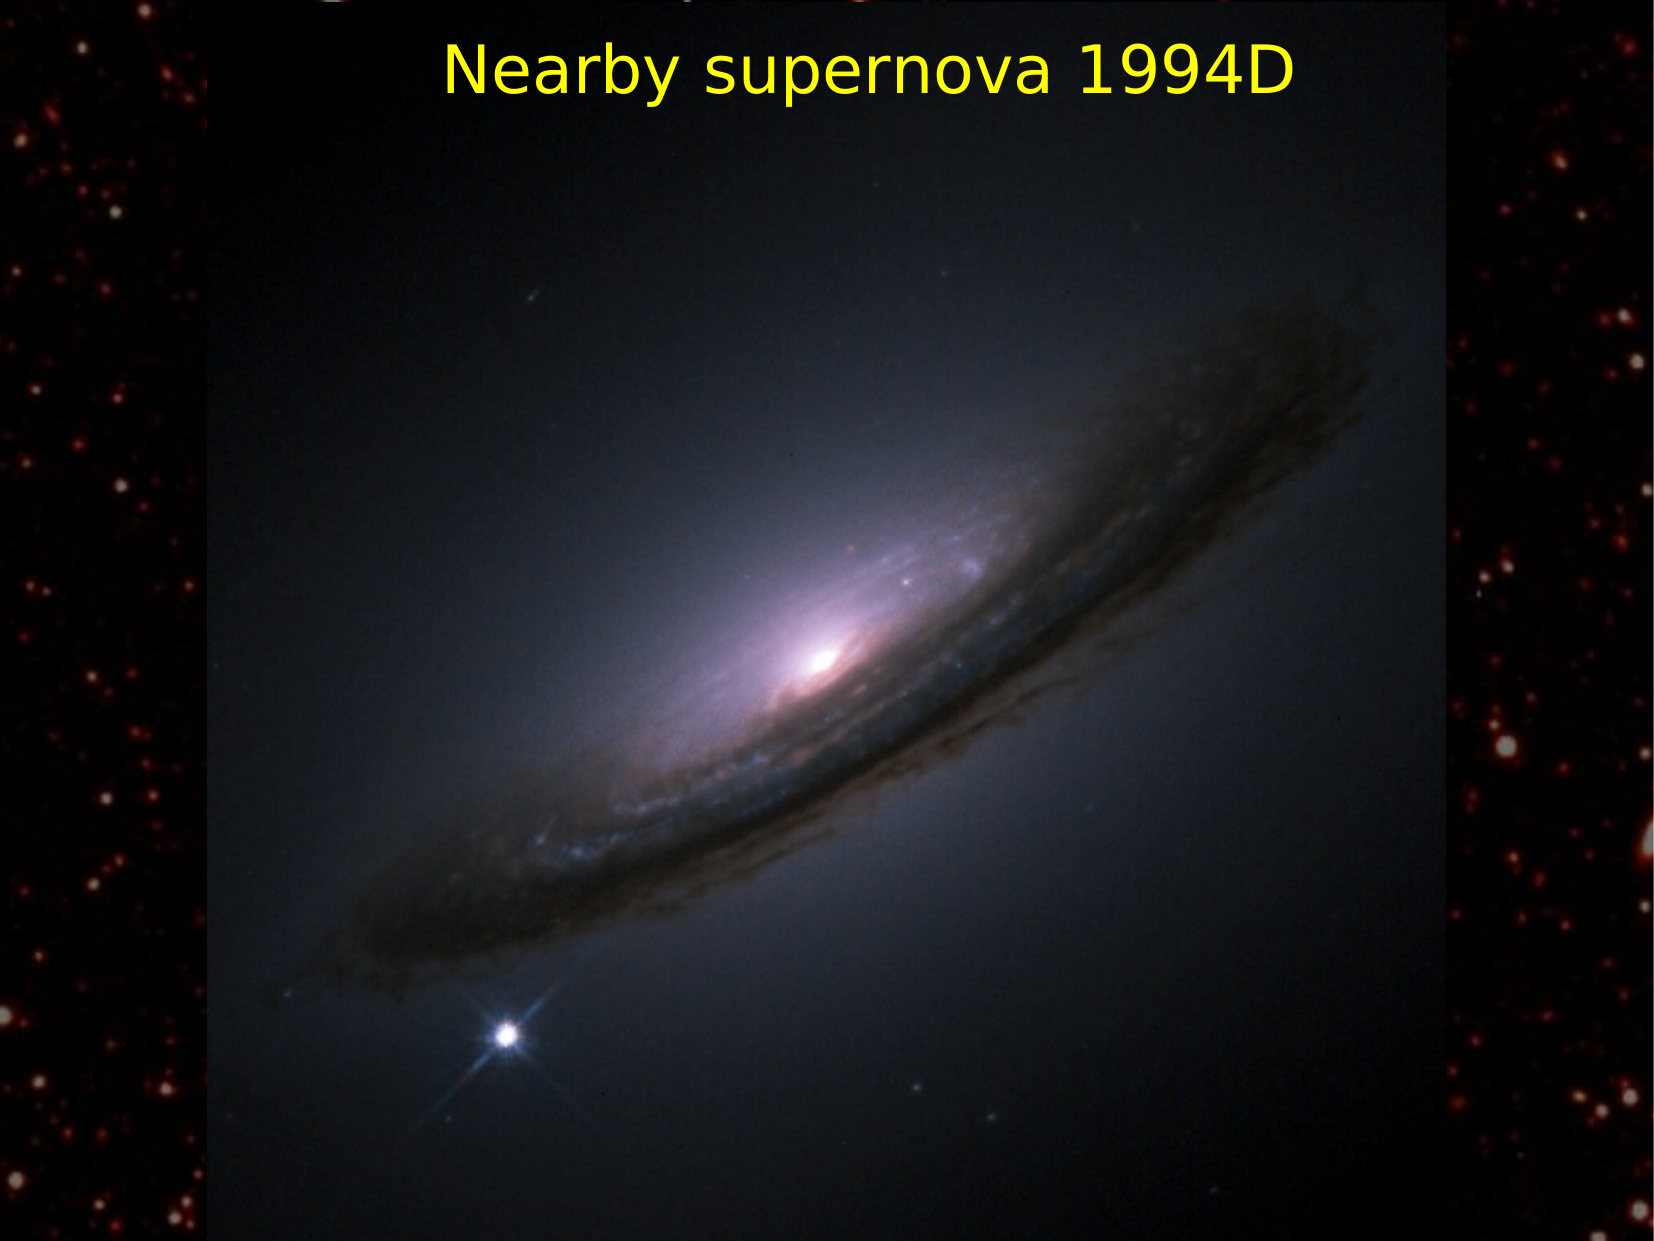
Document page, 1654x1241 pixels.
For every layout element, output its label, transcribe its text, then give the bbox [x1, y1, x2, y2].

text_box Nearby supernova 1994D [441, 31, 1213, 110]
picture [0, 0, 1654, 1241]
